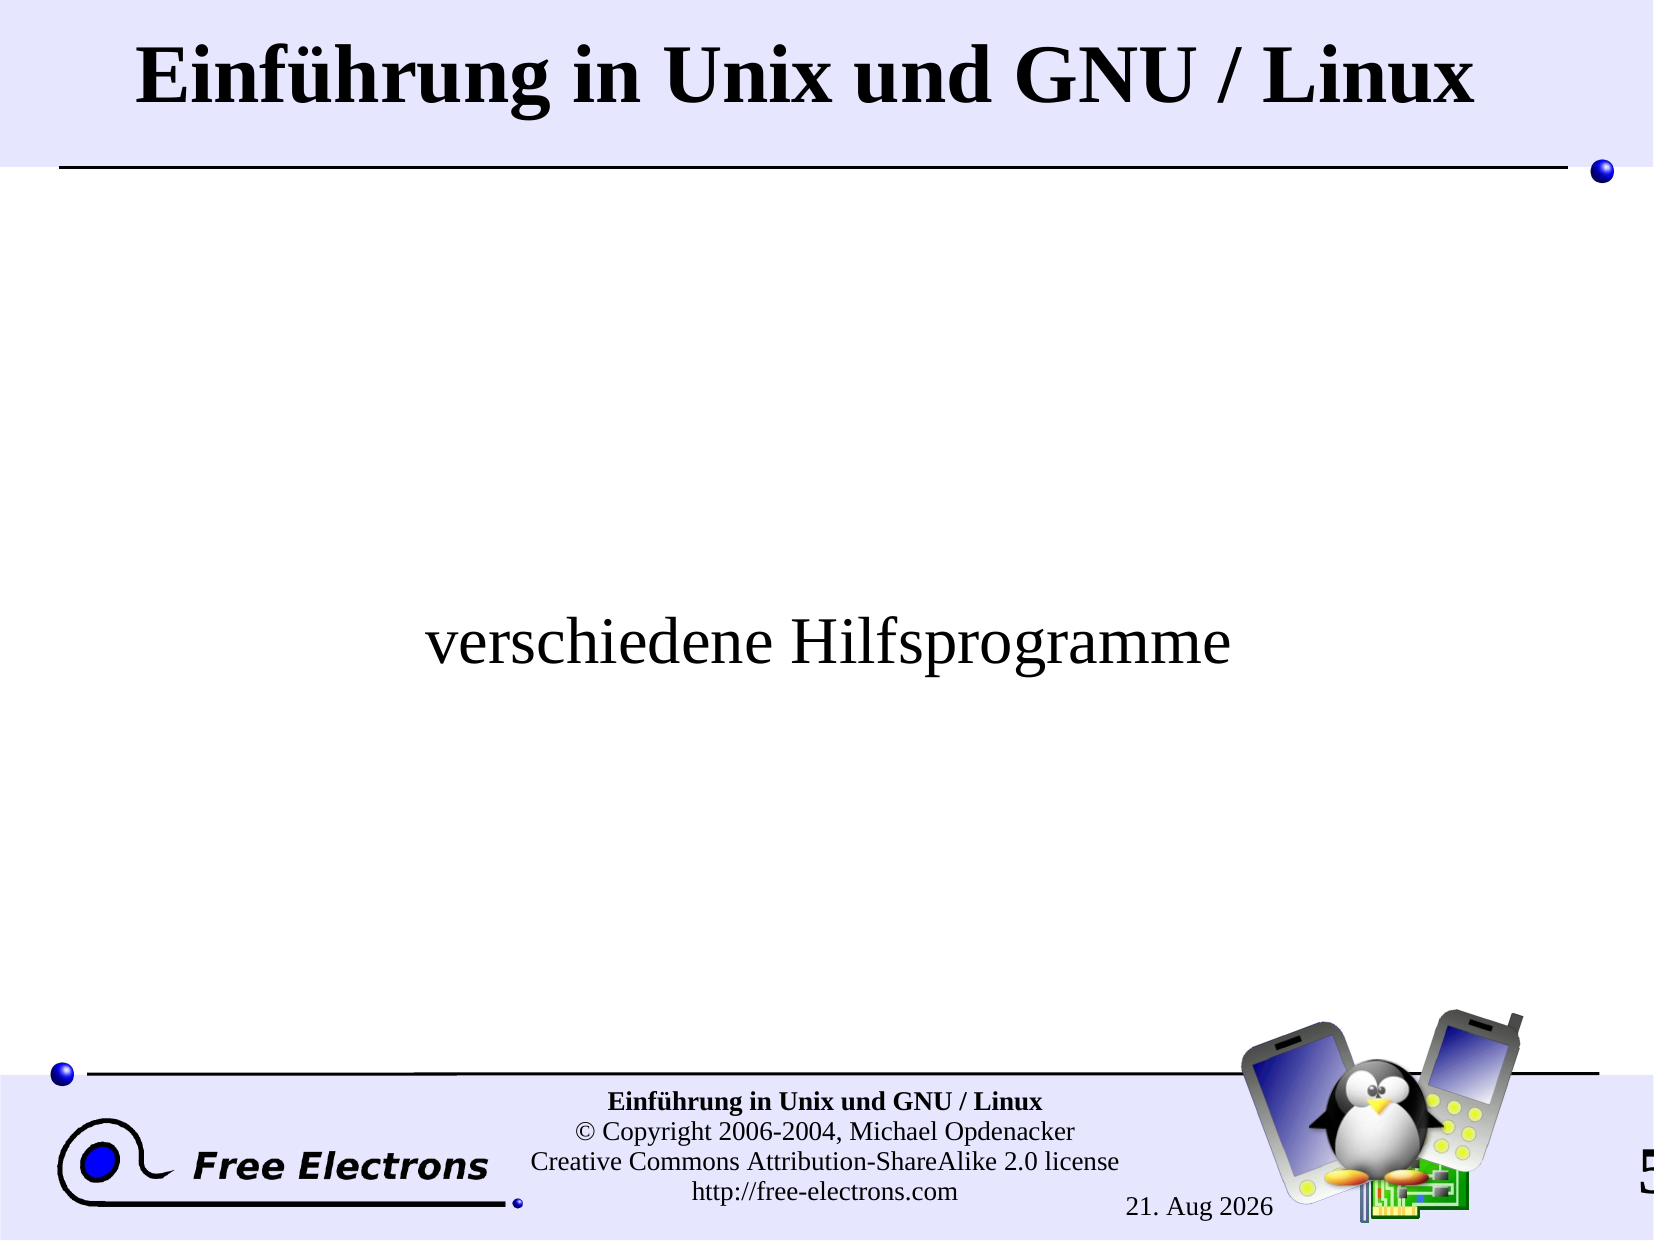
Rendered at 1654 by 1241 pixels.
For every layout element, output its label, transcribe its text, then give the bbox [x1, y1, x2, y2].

subtitle verschiedene Hilfsprogramme [105, 216, 1518, 1066]
picture [1231, 1007, 1538, 1241]
picture [50, 1107, 527, 1216]
title Einführung in Unix und GNU / Linux [60, 12, 1551, 138]
